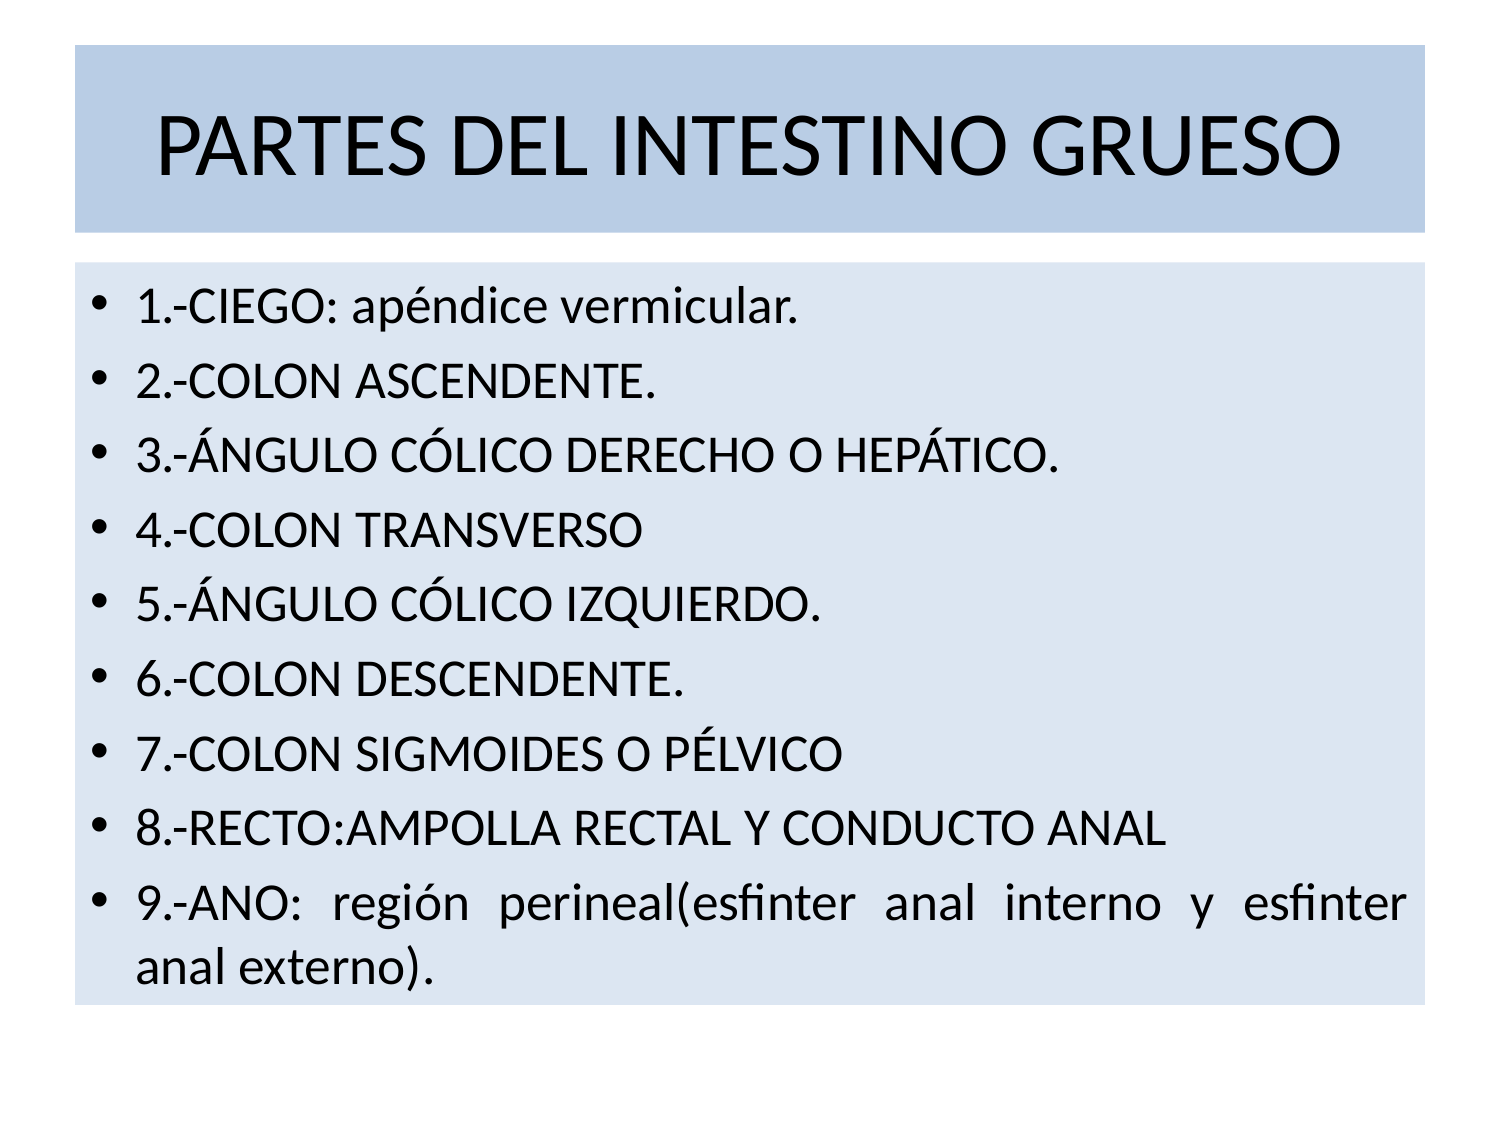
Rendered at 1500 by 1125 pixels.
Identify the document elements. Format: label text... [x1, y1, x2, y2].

list 1.-CIEGO: apéndice vermicular. 2.-COLON ASCENDENTE. 3.-ÁNGULO CÓLICO DERECHO O HEPÁTICO. 4.-COLON TRANSVERSO 5.-ÁNGULO CÓLICO IZQUIERDO. 6.-COLON DESCENDENTE. 7.-COLON SIGMOIDES O PÉLVICO 8.-RECTO:AMPOLLA RECTAL Y CONDUCTO ANAL 9.-ANO: región perineal(esfinter anal interno y esfinter anal externo). [75, 262, 1425, 1005]
title PARTES DEL INTESTINO GRUESO [75, 45, 1425, 233]
